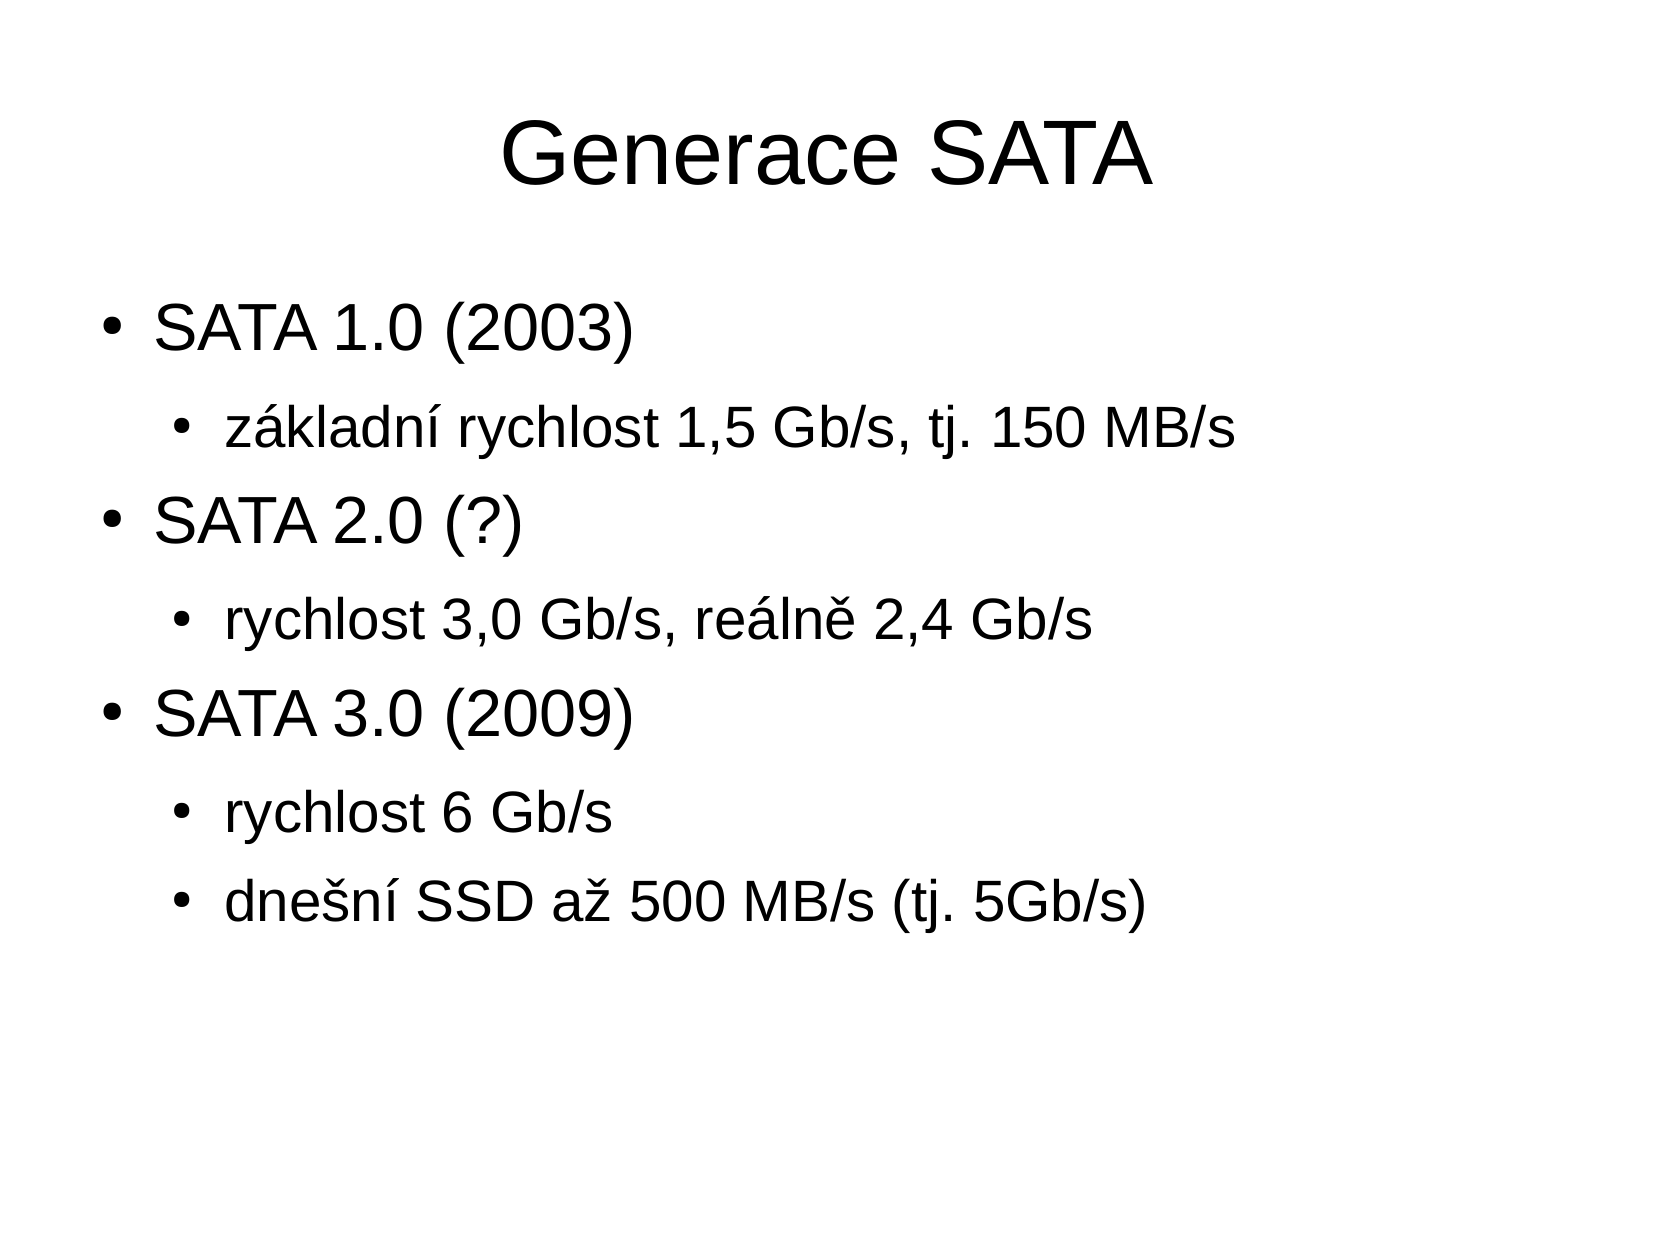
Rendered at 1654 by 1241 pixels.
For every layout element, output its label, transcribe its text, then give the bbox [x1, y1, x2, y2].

list SATA 1.0 (2003) základní rychlost 1,5 Gb/s, tj. 150 MB/s SATA 2.0 (?) rychlost 3,0 Gb/s, reálně 2,4 Gb/s SATA 3.0 (2009) rychlost 6 Gb/s dnešní SSD až 500 MB/s (tj. 5Gb/s) [82, 290, 1571, 1094]
title Generace SATA [82, 56, 1571, 250]
